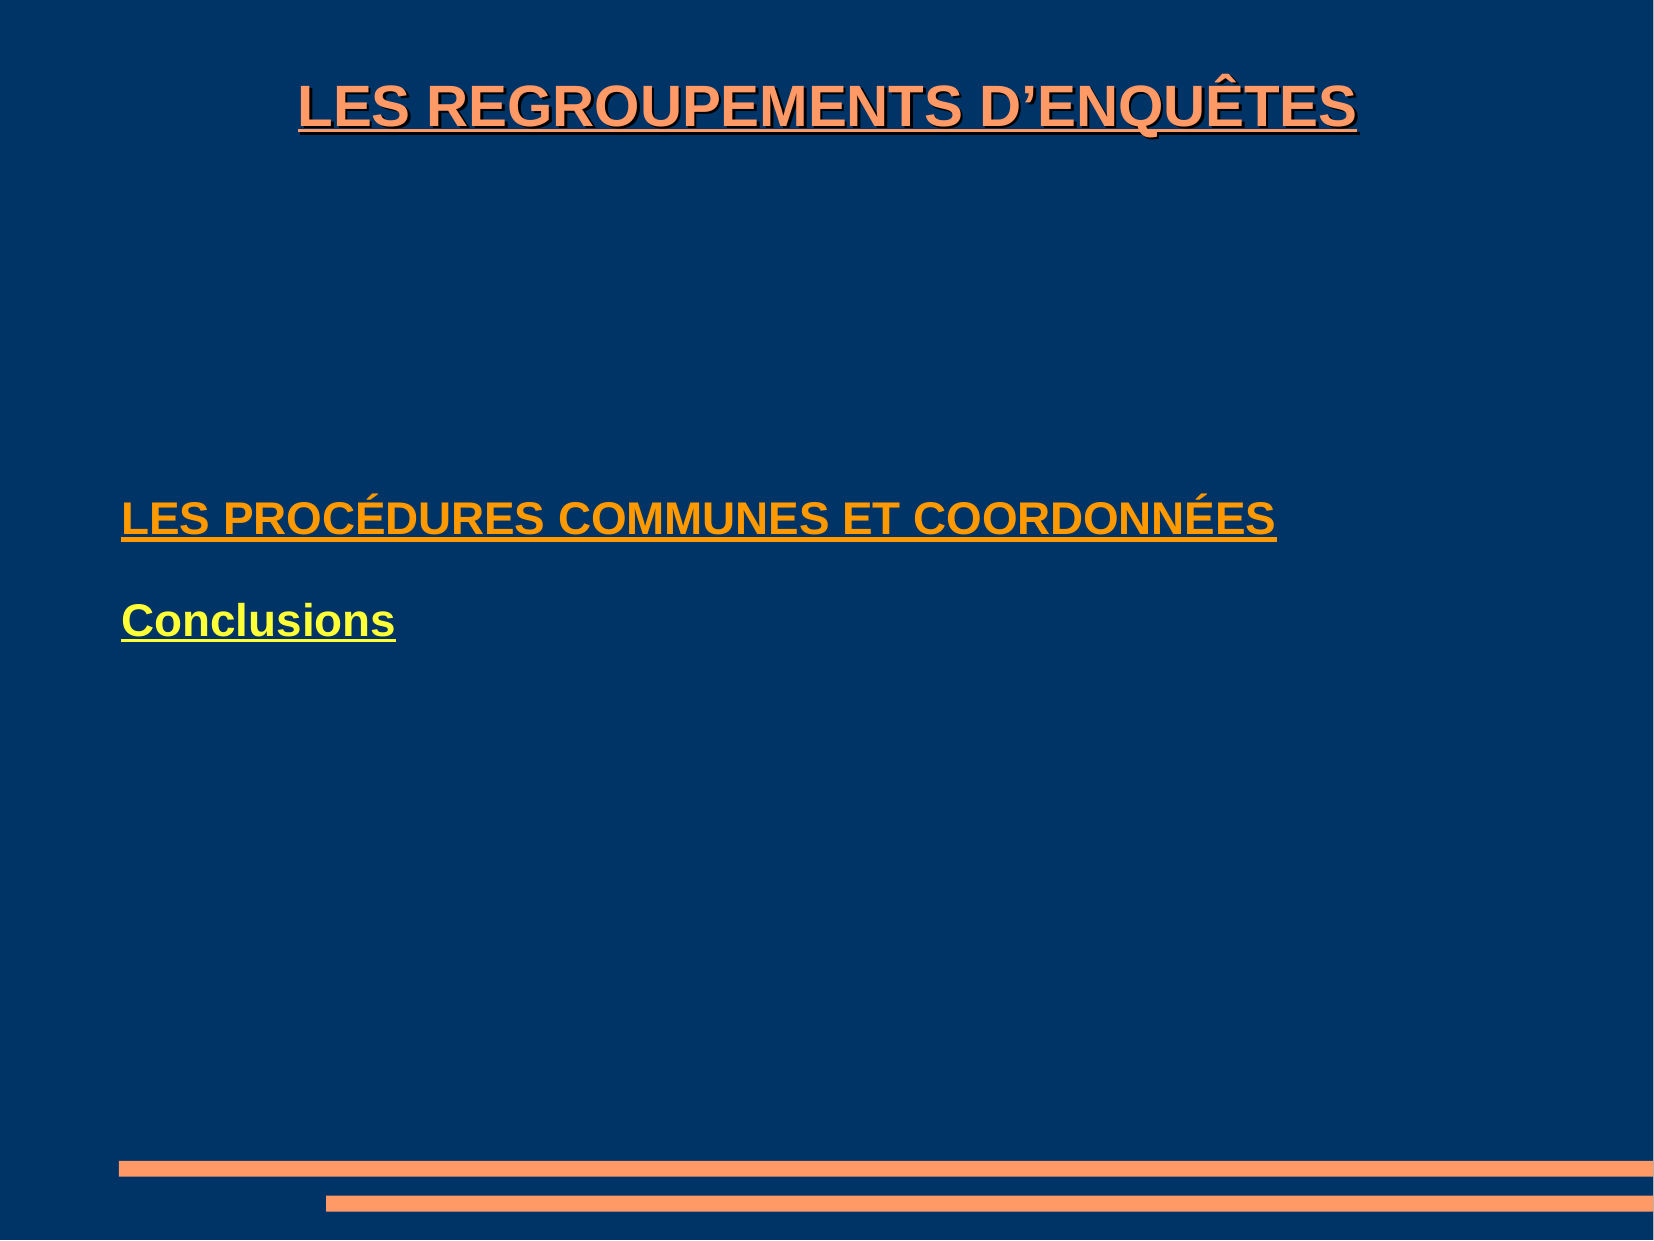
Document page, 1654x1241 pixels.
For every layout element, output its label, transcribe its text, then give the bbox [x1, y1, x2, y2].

subtitle LES PROCÉDURES COMMUNES ET COORDONNÉES Conclusions [121, 201, 1561, 1143]
title LES REGROUPEMENTS D’ENQUÊTES [121, 46, 1534, 166]
